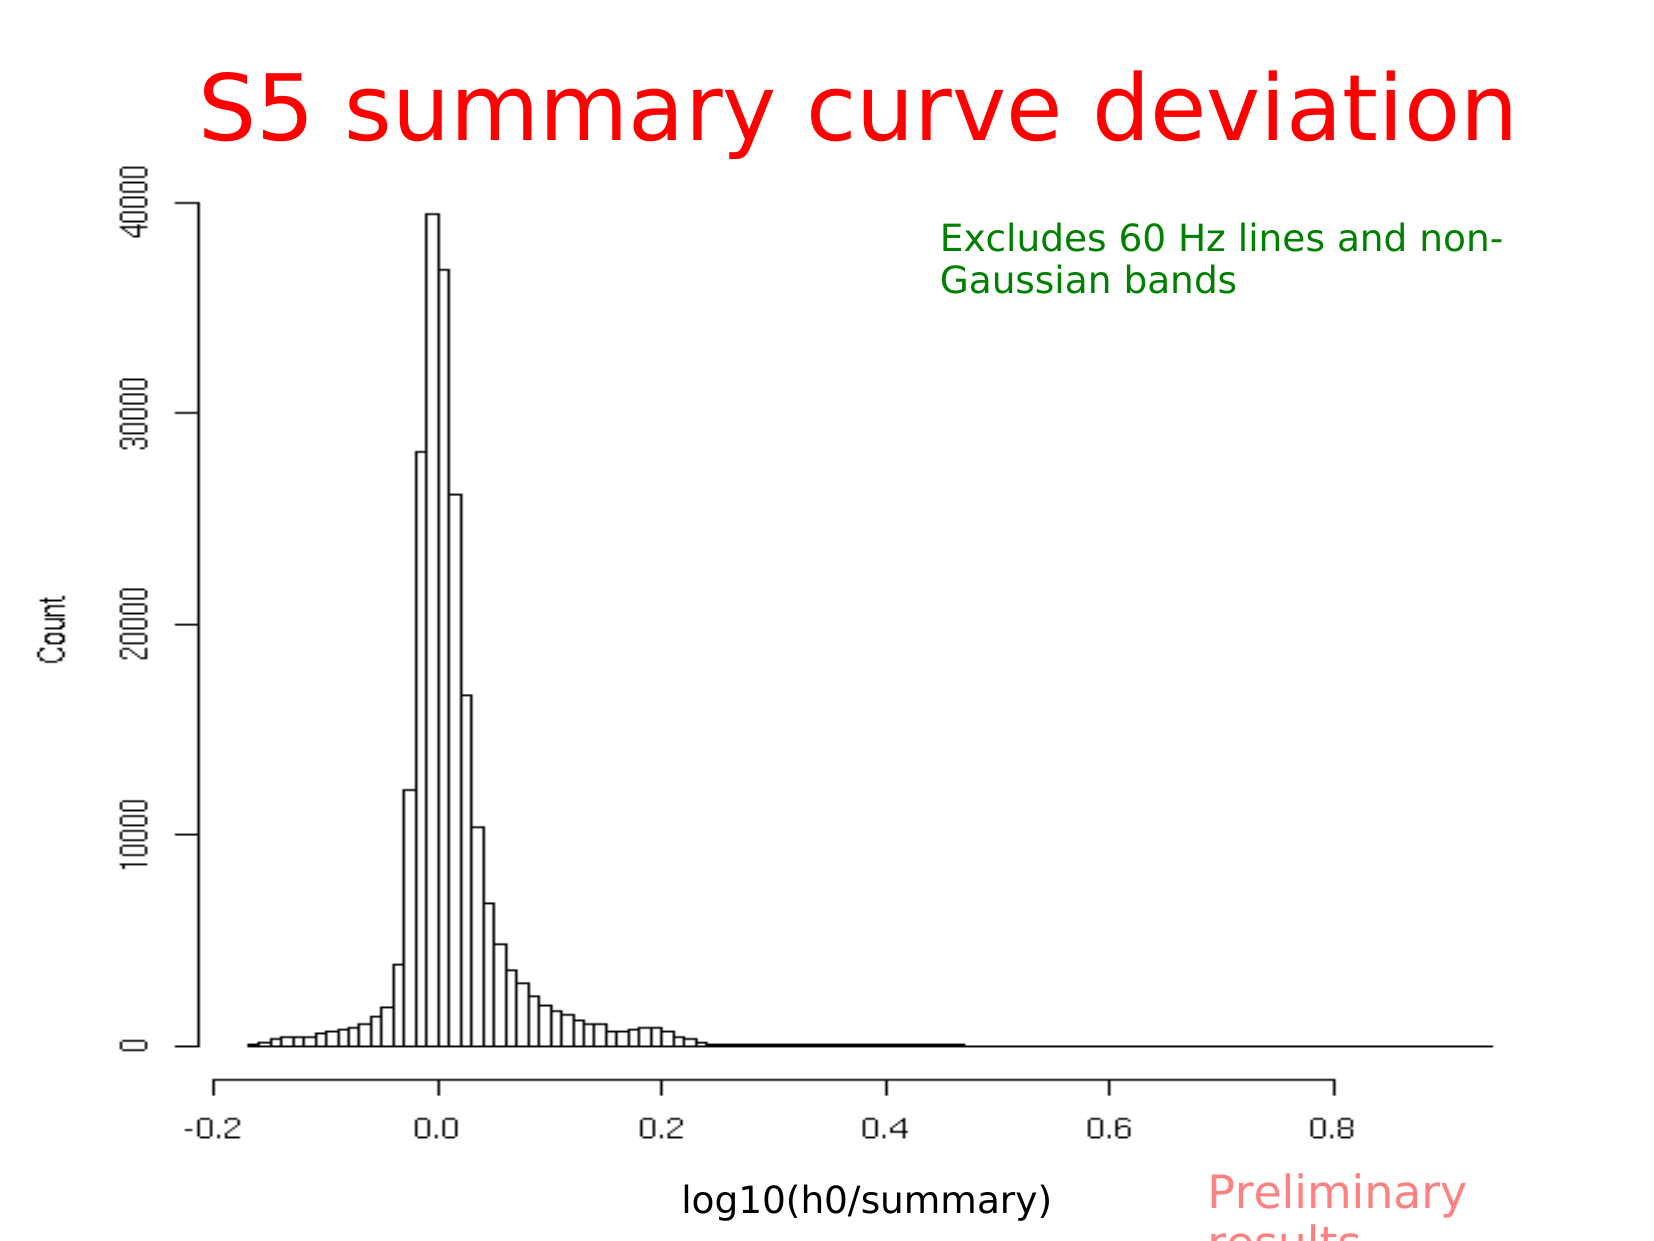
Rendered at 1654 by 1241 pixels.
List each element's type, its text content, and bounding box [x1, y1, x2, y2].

picture [1314, 1228, 1323, 1241]
text_box Excludes 60 Hz lines and non-Gaussian bands [925, 210, 1582, 311]
picture [1327, 1228, 1629, 1241]
text_box log10(h0/summary) [666, 1172, 1069, 1231]
text_box Preliminary results [1192, 1159, 1644, 1228]
picture [1234, 1237, 1247, 1241]
title S5 summary curve deviation [177, 25, 1542, 193]
picture [28, 52, 1629, 1241]
